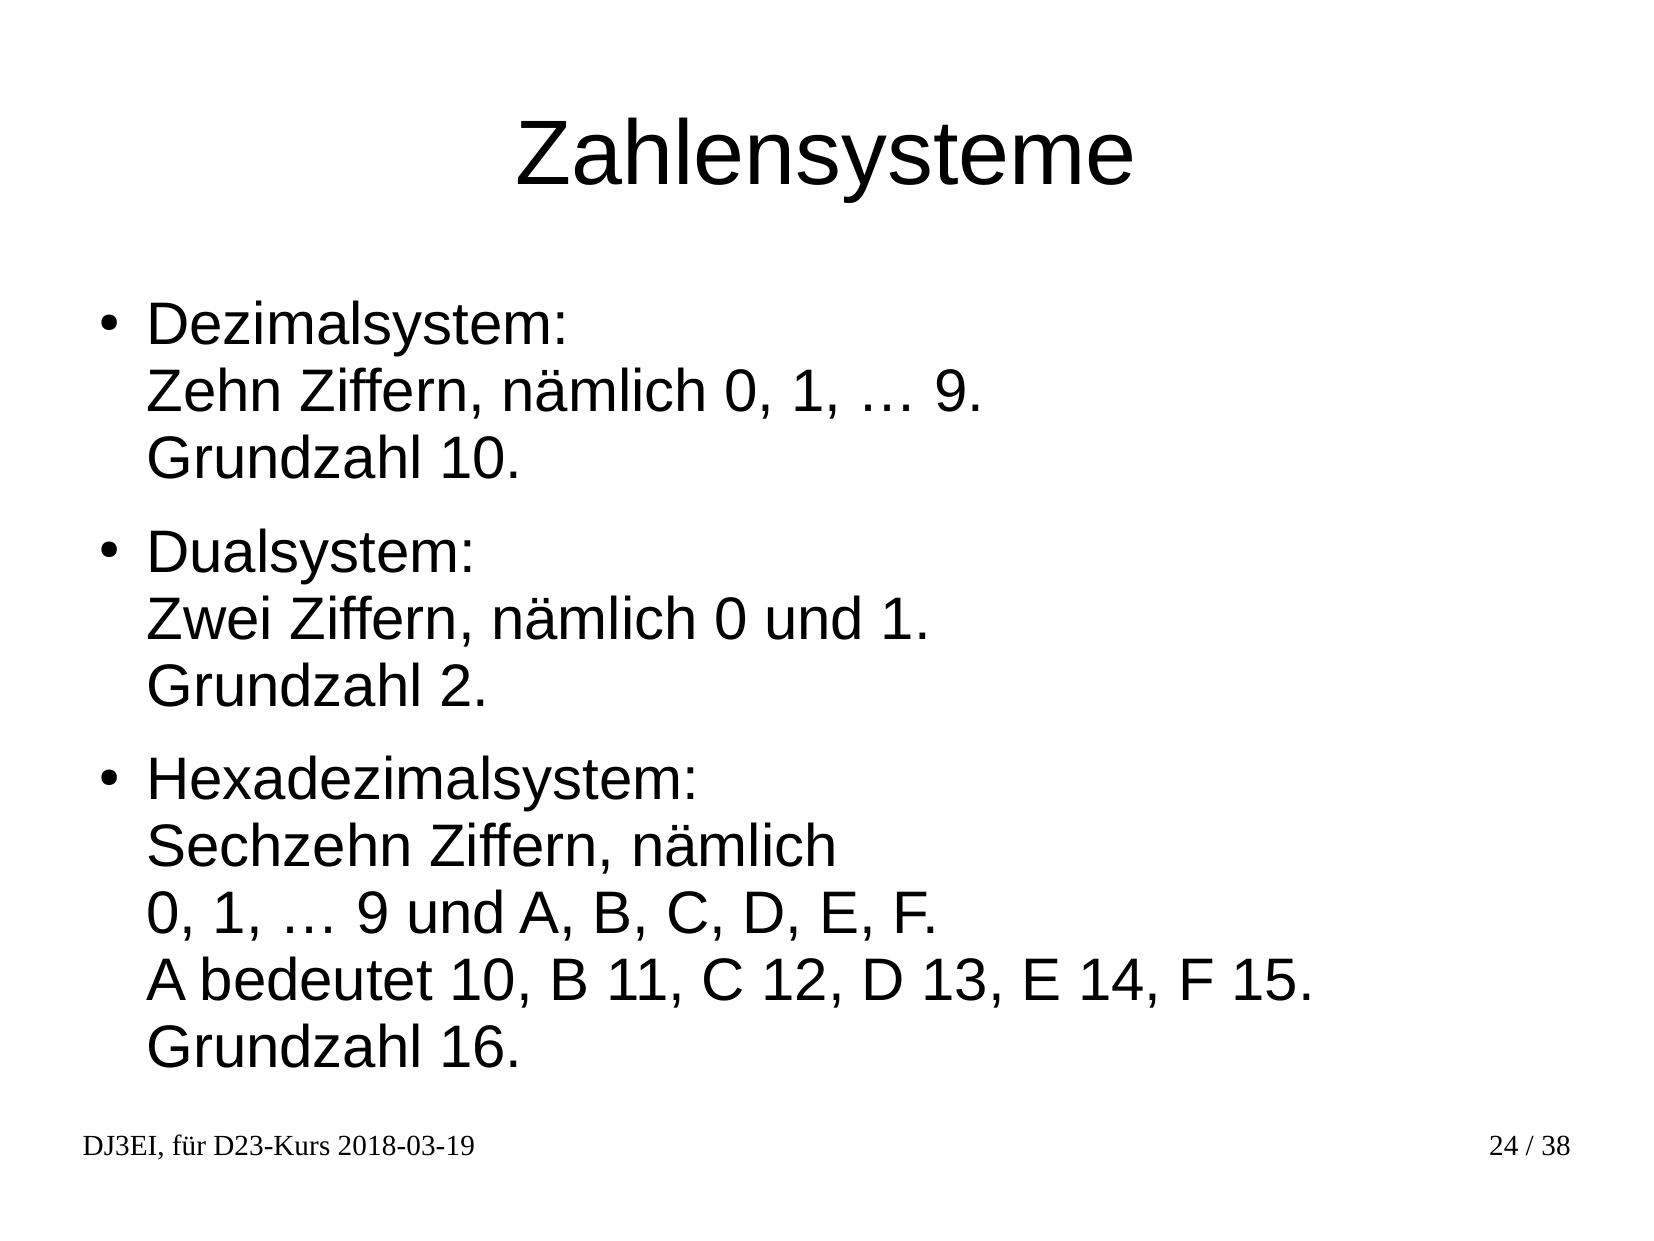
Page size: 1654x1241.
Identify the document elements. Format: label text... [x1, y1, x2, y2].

list Dezimalsystem: Zehn Ziffern, nämlich 0, 1, … 9. Grundzahl 10. Dualsystem: Zwei Ziffern, nämlich 0 und 1. Grundzahl 2. Hexadezimalsystem: Sechzehn Ziffern, nämlich 0, 1, … 9 und A, B, C, D, E, F. A bedeutet 10, B 11, C 12, D 13, E 14, F 15. Grundzahl 16. [82, 290, 1571, 1087]
title Zahlensysteme [82, 49, 1571, 257]
